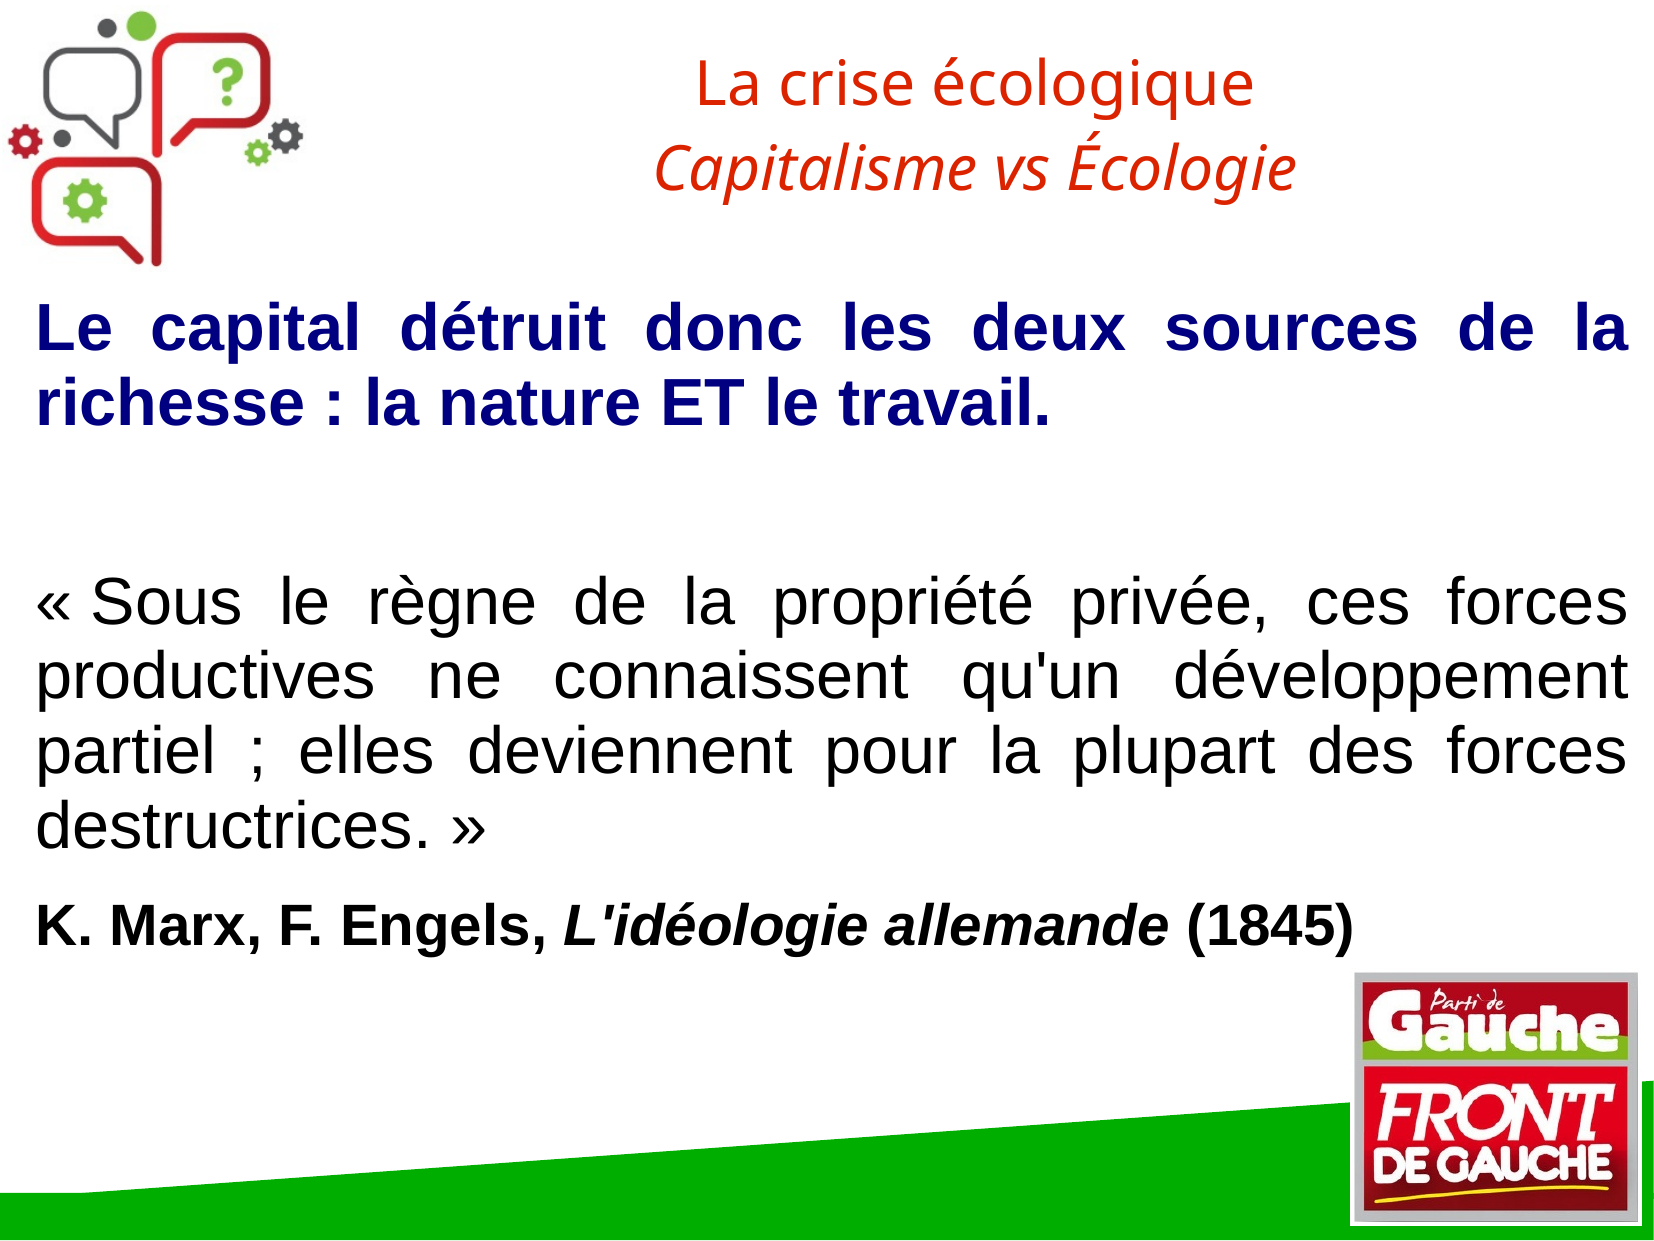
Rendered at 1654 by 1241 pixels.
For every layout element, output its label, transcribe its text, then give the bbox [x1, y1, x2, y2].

picture [1350, 968, 1642, 1226]
list Le capital détruit donc les deux sources de la richesse : la nature ET le travail. « Sous le règne de la propriété privée, ces forces productives ne connaissent qu'un développement partiel ; elles deviennent pour la plupart des forces destructrices. » K. Marx, F. Engels, L'idéologie allemande (1845) [35, 290, 1630, 1109]
title La crise écologique Capitalisme vs Écologie [320, 19, 1630, 227]
picture [2, 5, 327, 272]
